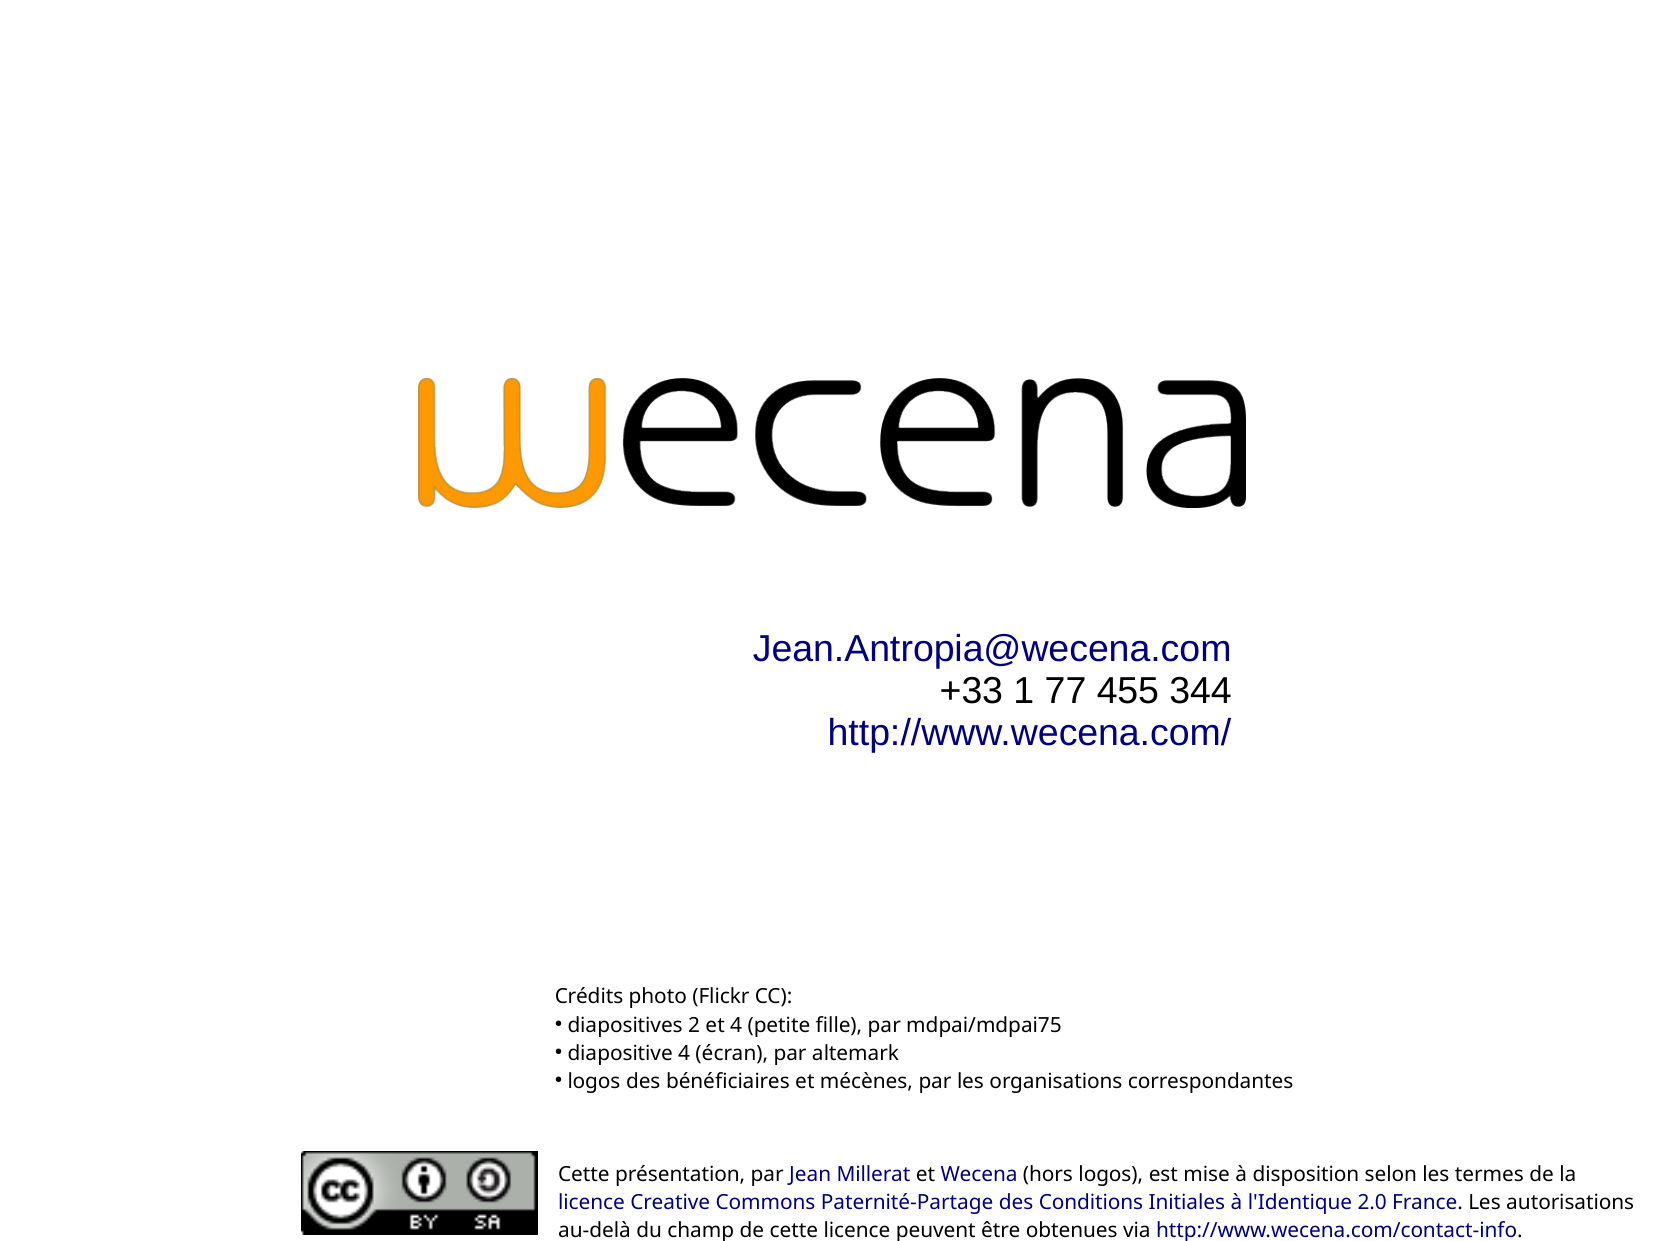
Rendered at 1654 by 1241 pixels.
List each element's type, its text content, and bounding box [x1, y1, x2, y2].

text_box Jean.Antropia@wecena.com +33 1 77 455 344 http://www.wecena.com/ [738, 620, 1246, 761]
text_box Crédits photo (Flickr CC): diapositives 2 et 4 (petite fille), par mdpai/mdpai75 diapositive 4 (écran), par altemark logos des bénéficiaires et mécènes, par les organisations correspondantes [539, 974, 1293, 1089]
picture [418, 378, 1246, 508]
picture [301, 1151, 538, 1235]
text_box Cette présentation, par Jean Millerat et Wecena (hors logos), est mise à disposition selon les termes de la licence Creative Commons Paternité-Partage des Conditions Initiales à l'Identique 2.0 France. Les autorisations au-delà du champ de cette licence peuvent être obtenues via http://www.wecena.com/contact-info. [543, 1151, 1654, 1241]
